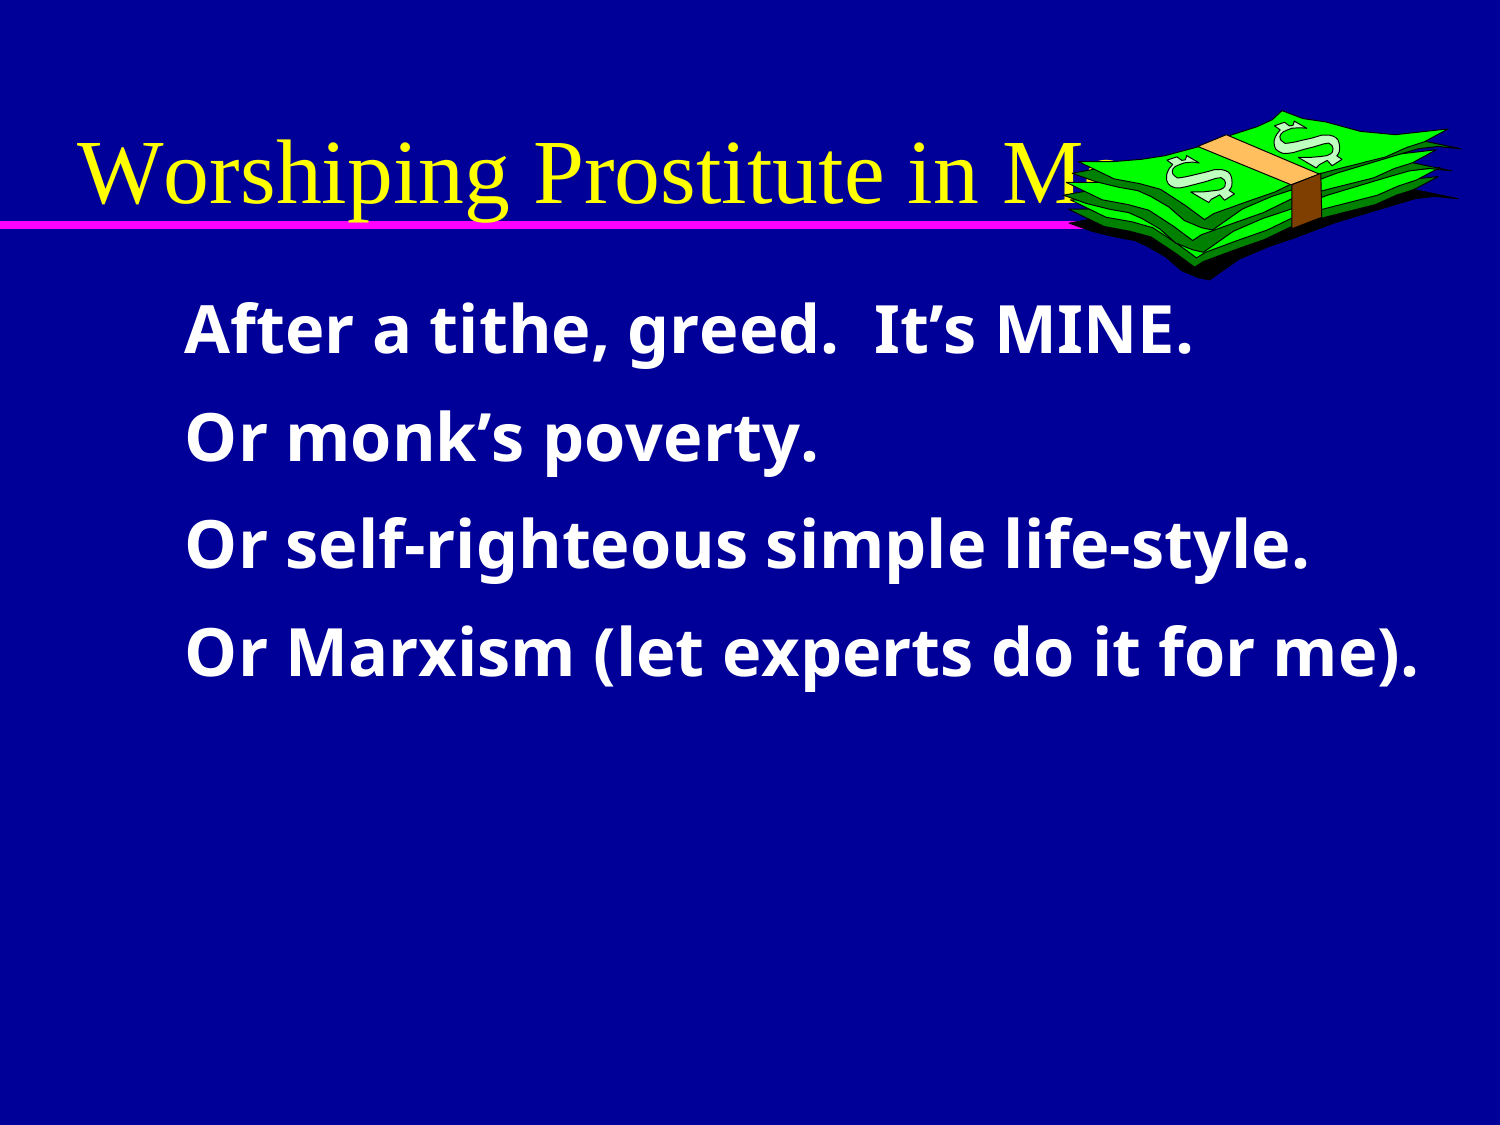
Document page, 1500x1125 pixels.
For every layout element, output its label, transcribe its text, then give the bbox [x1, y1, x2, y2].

chart [1062, 109, 1463, 282]
title Worshiping Prostitute in Money [62, 49, 1338, 231]
list After a tithe, greed. It’s MINE. Or monk’s poverty. Or self-righteous simple life-style. Or Marxism (let experts do it for me). [169, 275, 1438, 951]
